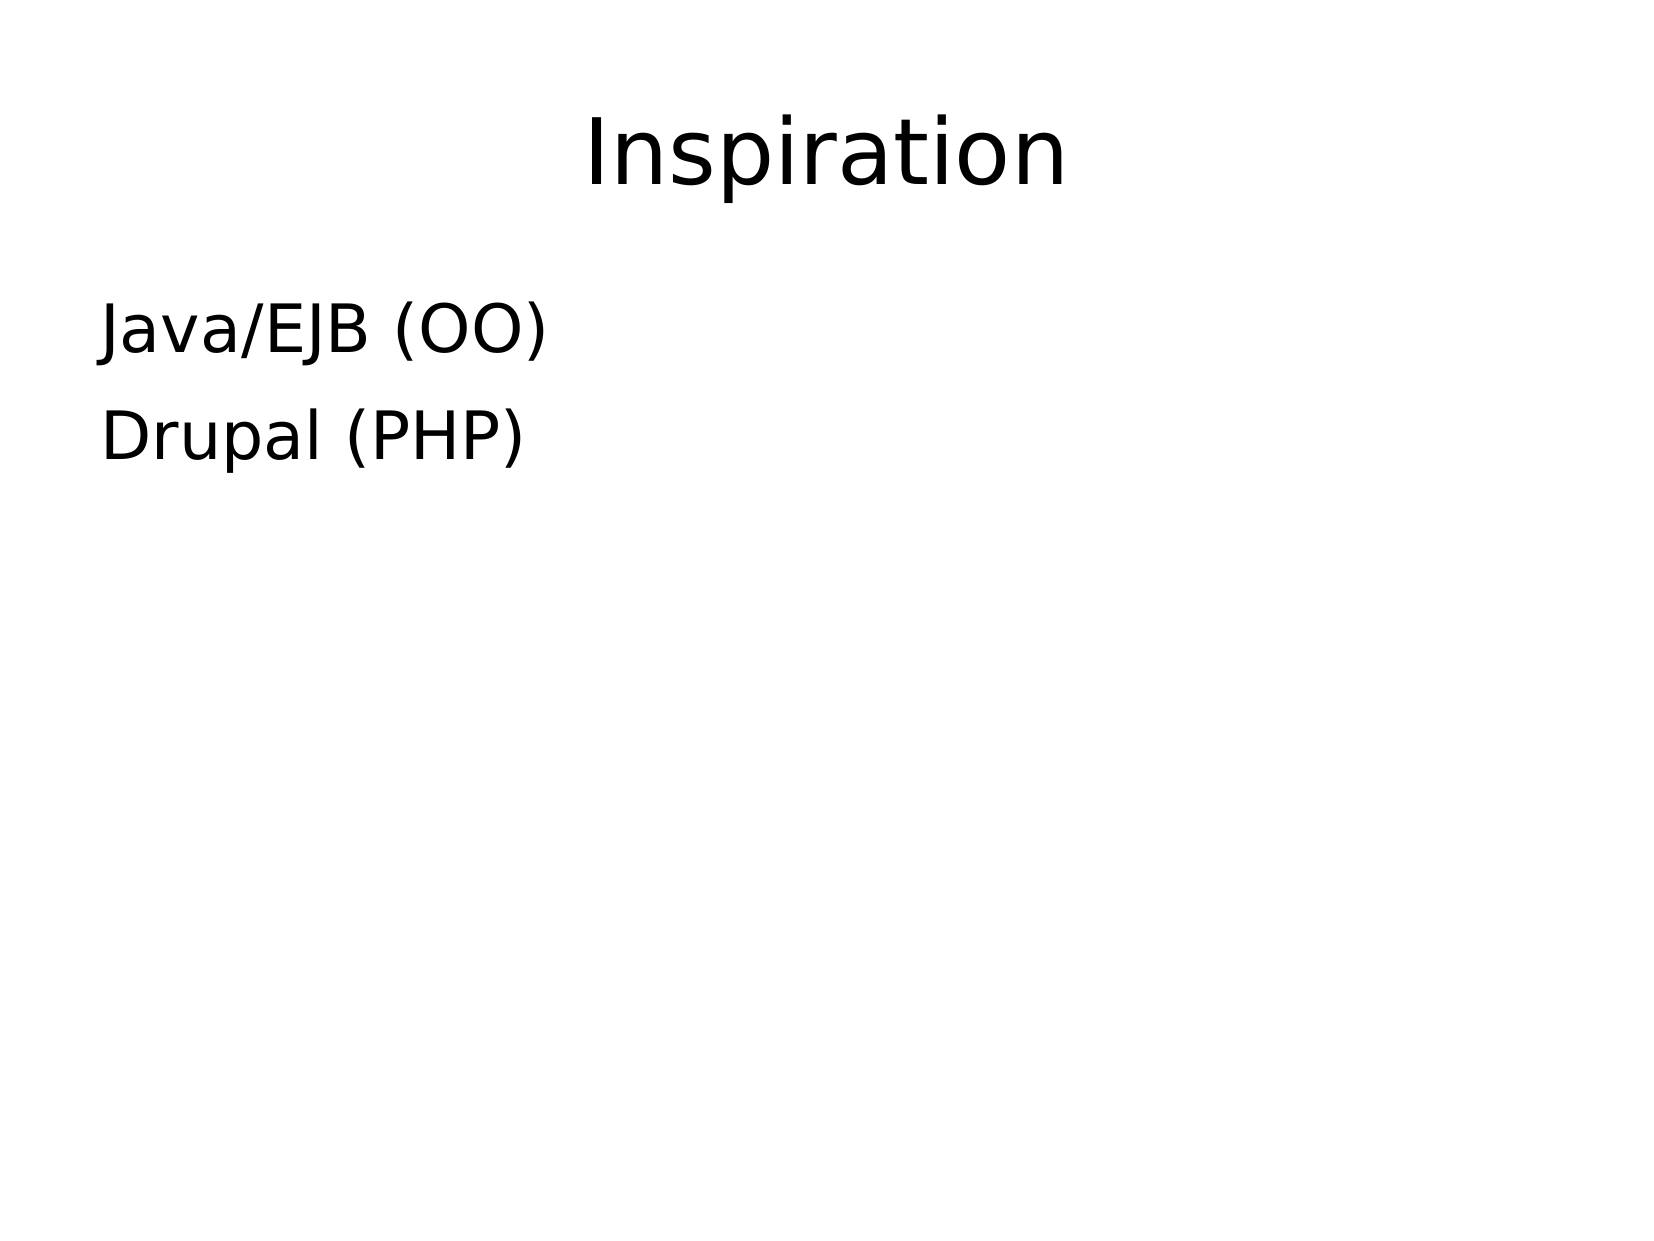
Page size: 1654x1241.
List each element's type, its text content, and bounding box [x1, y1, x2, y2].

title Inspiration [82, 56, 1571, 250]
list Java/EJB (OO) Drupal (PHP) [82, 290, 1571, 1094]
